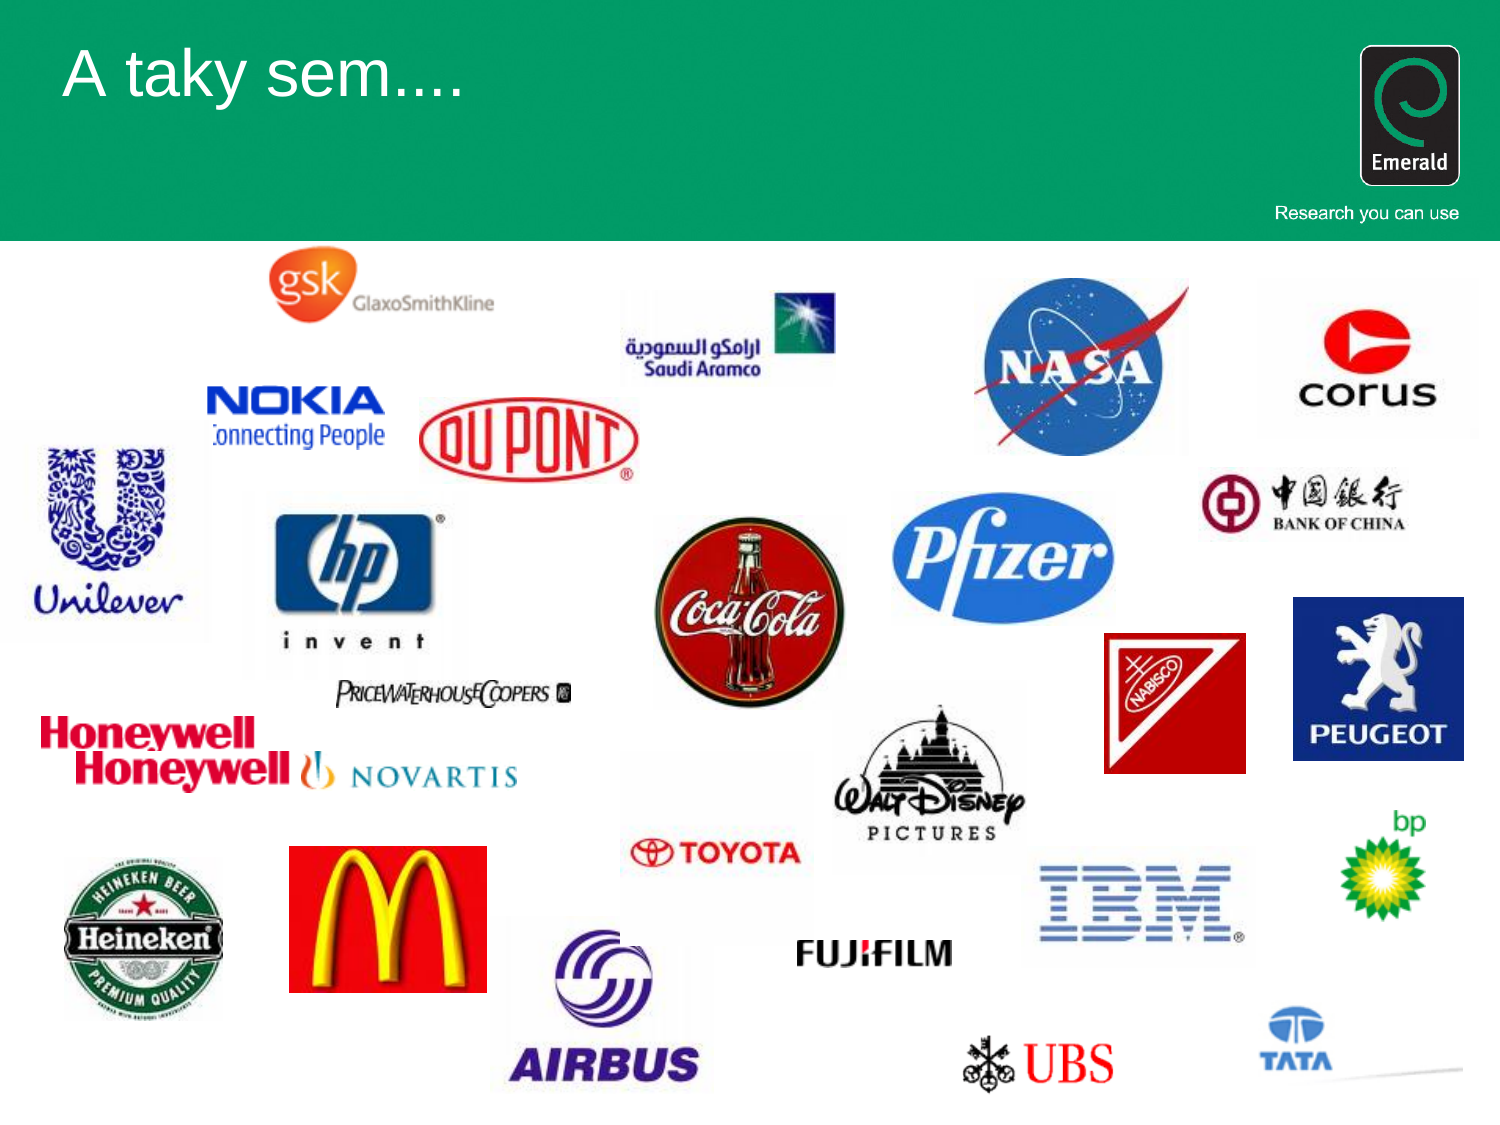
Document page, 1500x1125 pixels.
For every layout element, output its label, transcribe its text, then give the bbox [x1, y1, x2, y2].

picture [891, 491, 1116, 627]
picture [974, 278, 1189, 456]
picture [64, 857, 223, 1021]
picture [265, 243, 513, 328]
title A taky sem.... [62, 38, 1250, 220]
picture [289, 846, 487, 993]
picture [962, 1034, 1115, 1095]
picture [419, 397, 640, 484]
picture [620, 290, 836, 387]
picture [242, 491, 571, 708]
picture [653, 515, 1256, 968]
picture [1293, 597, 1464, 761]
picture [41, 716, 517, 793]
picture [1104, 633, 1246, 774]
picture [0, 385, 385, 643]
picture [1257, 278, 1479, 439]
picture [490, 751, 952, 1094]
picture [1198, 467, 1409, 542]
picture [1340, 810, 1426, 922]
picture [1234, 976, 1463, 1086]
